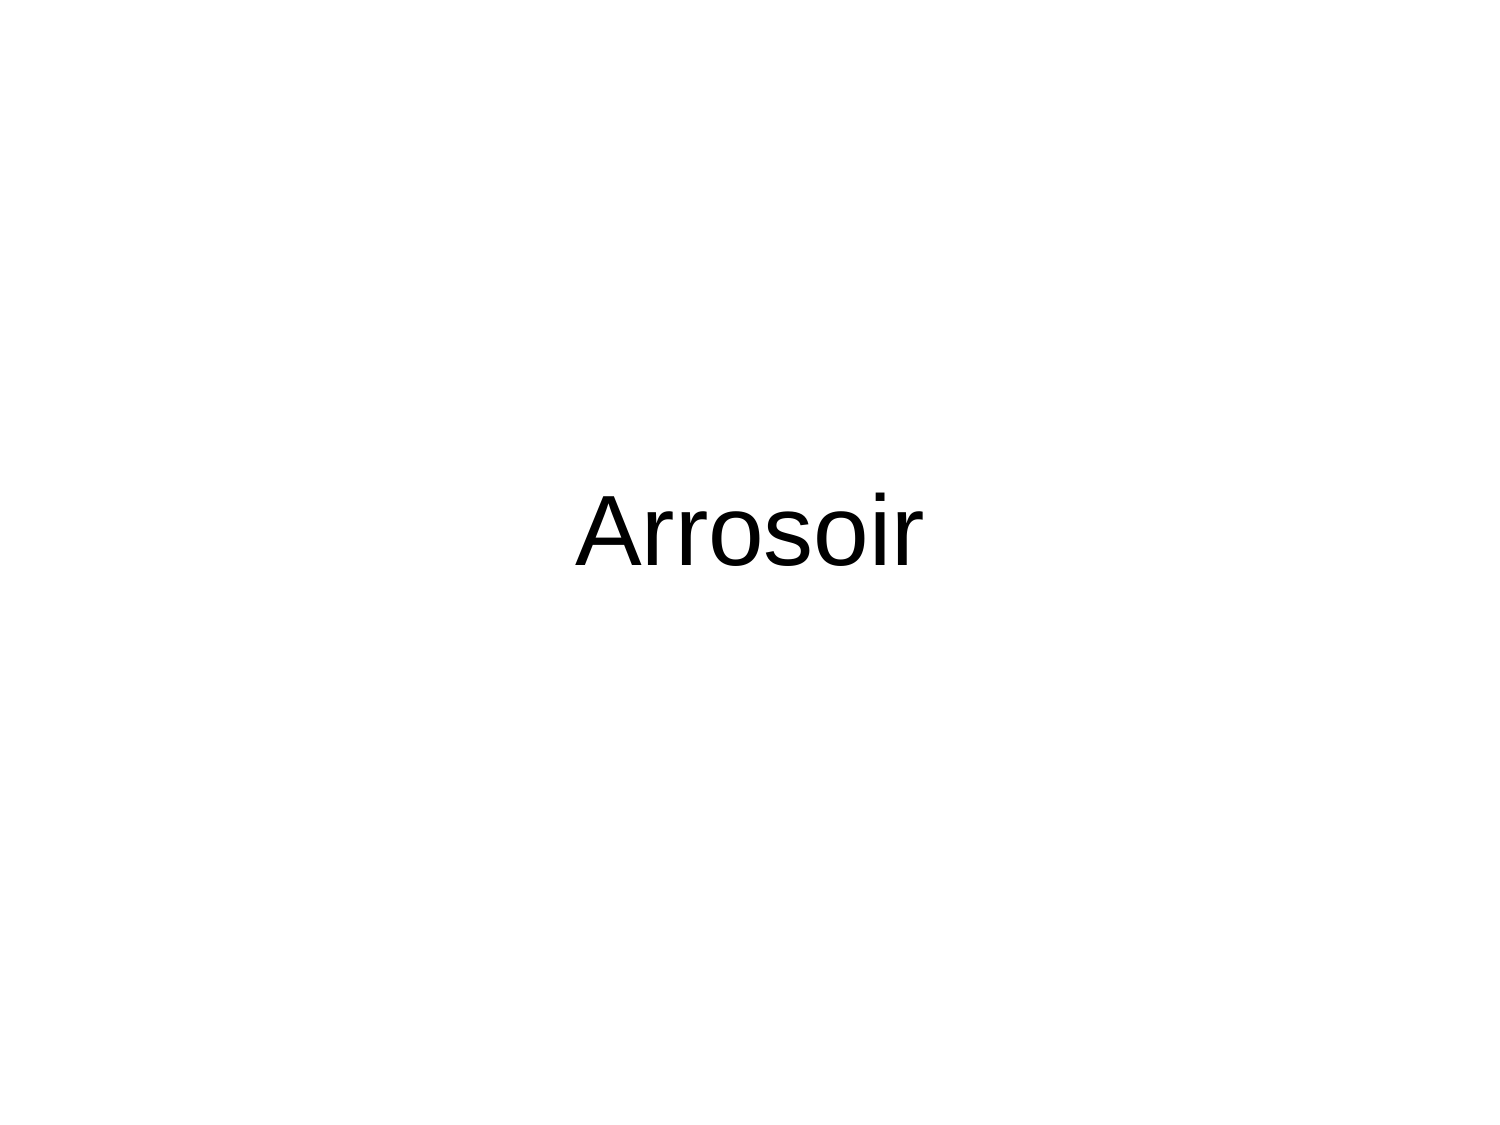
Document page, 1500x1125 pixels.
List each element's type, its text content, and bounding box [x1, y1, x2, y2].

title Arrosoir [112, 437, 1388, 625]
